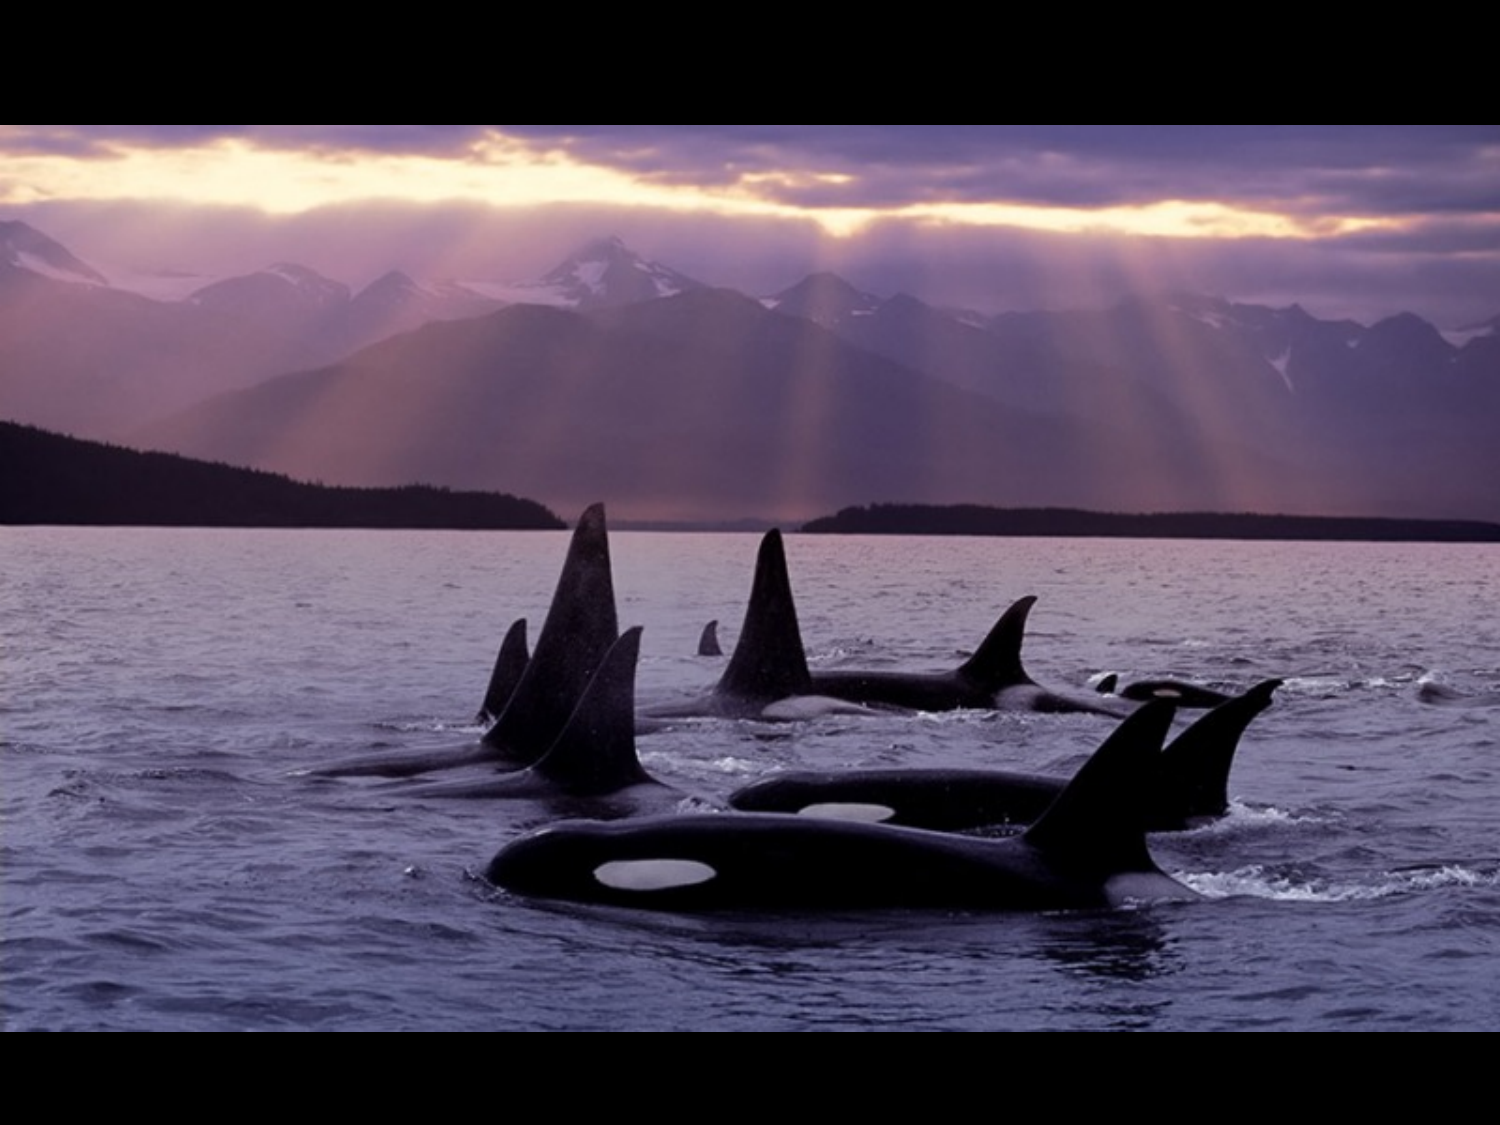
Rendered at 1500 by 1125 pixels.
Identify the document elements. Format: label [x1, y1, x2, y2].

picture [0, 125, 1500, 1032]
